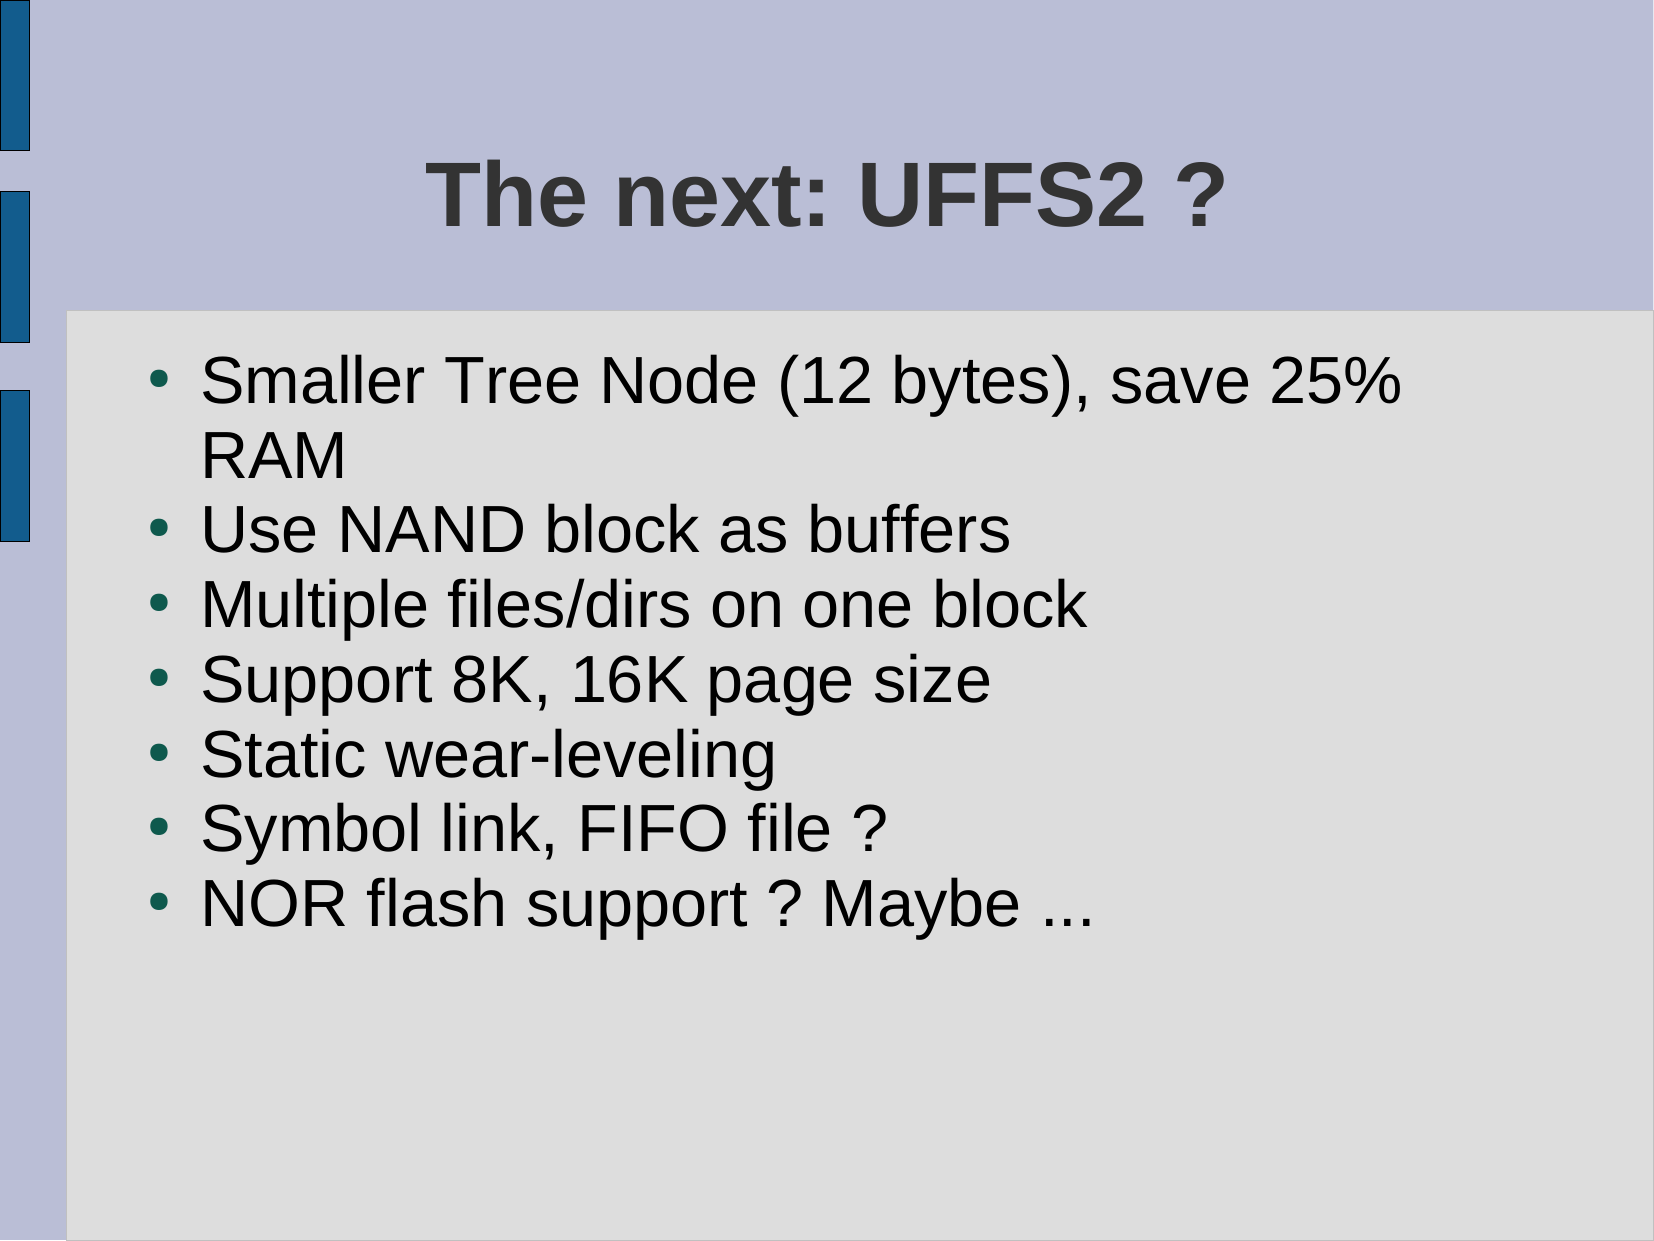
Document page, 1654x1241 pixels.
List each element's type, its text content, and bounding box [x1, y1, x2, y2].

list Smaller Tree Node (12 bytes), save 25% RAM Use NAND block as buffers Multiple files/dirs on one block Support 8K, 16K page size Static wear-leveling Symbol link, FIFO file ? NOR flash support ? Maybe ... [129, 342, 1542, 941]
title The next: UFFS2 ? [121, 91, 1534, 299]
